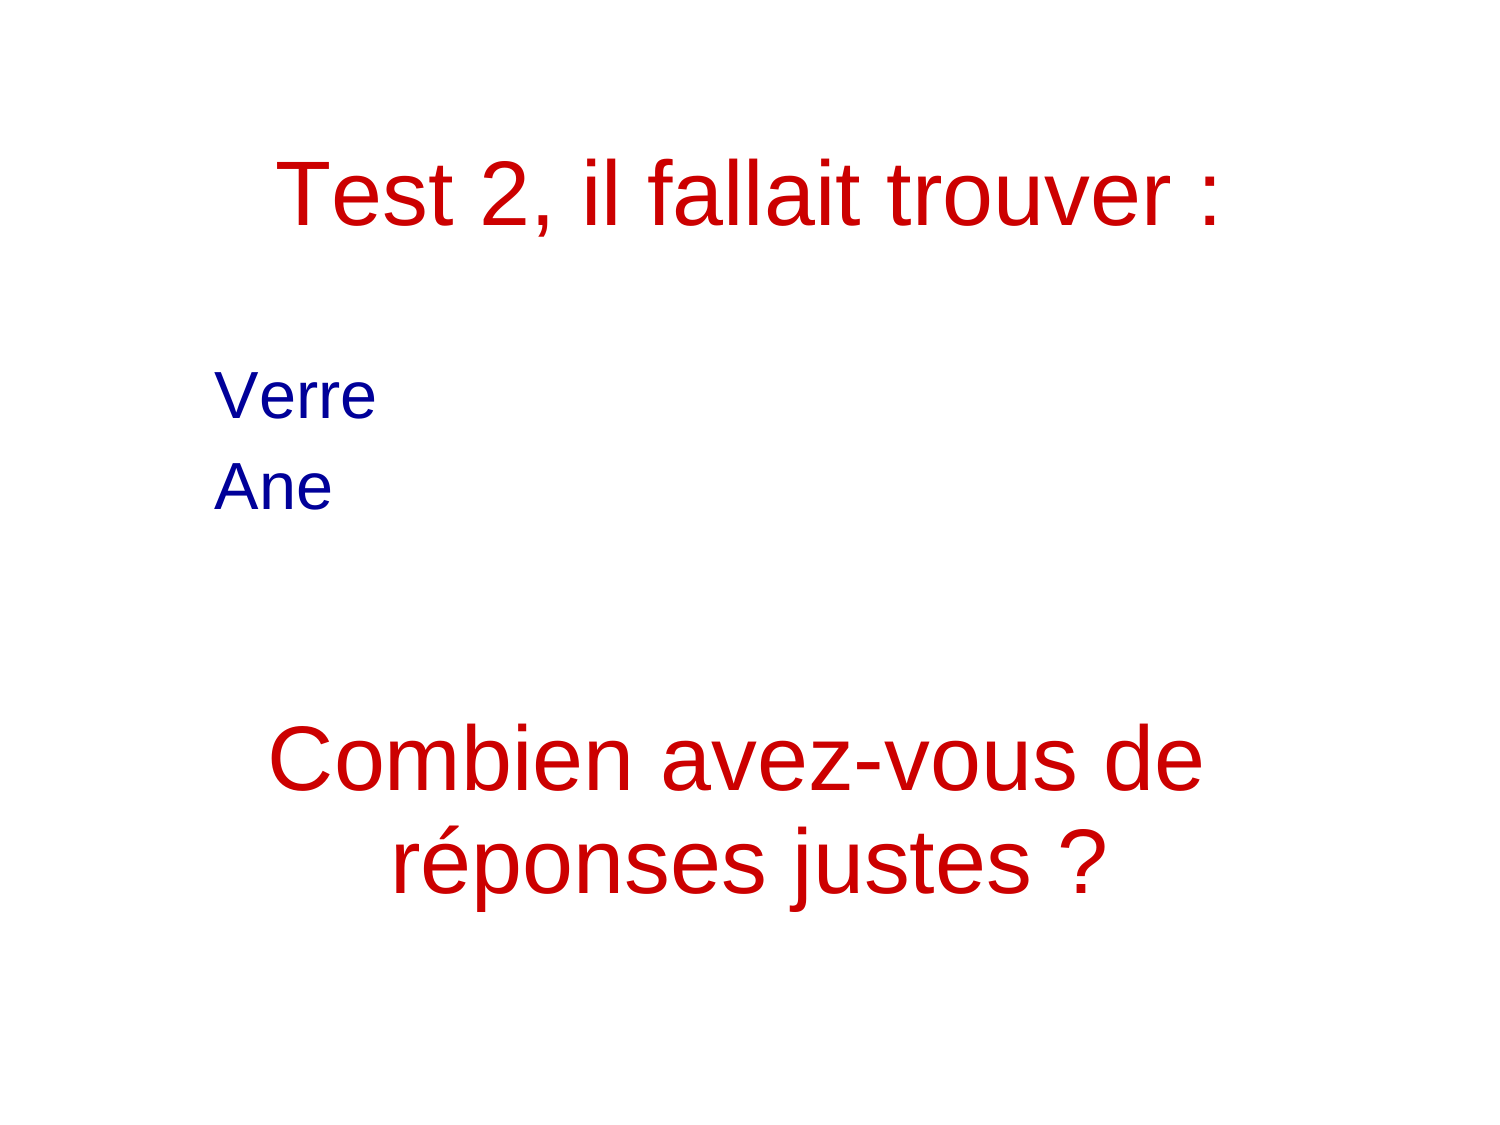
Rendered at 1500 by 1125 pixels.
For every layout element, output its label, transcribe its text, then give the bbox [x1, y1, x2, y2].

list Verre Ane [199, 350, 688, 563]
title Test 2, il fallait trouver : [112, 99, 1388, 288]
text_box Combien avez-vous de réponses justes ? [0, 699, 1500, 921]
